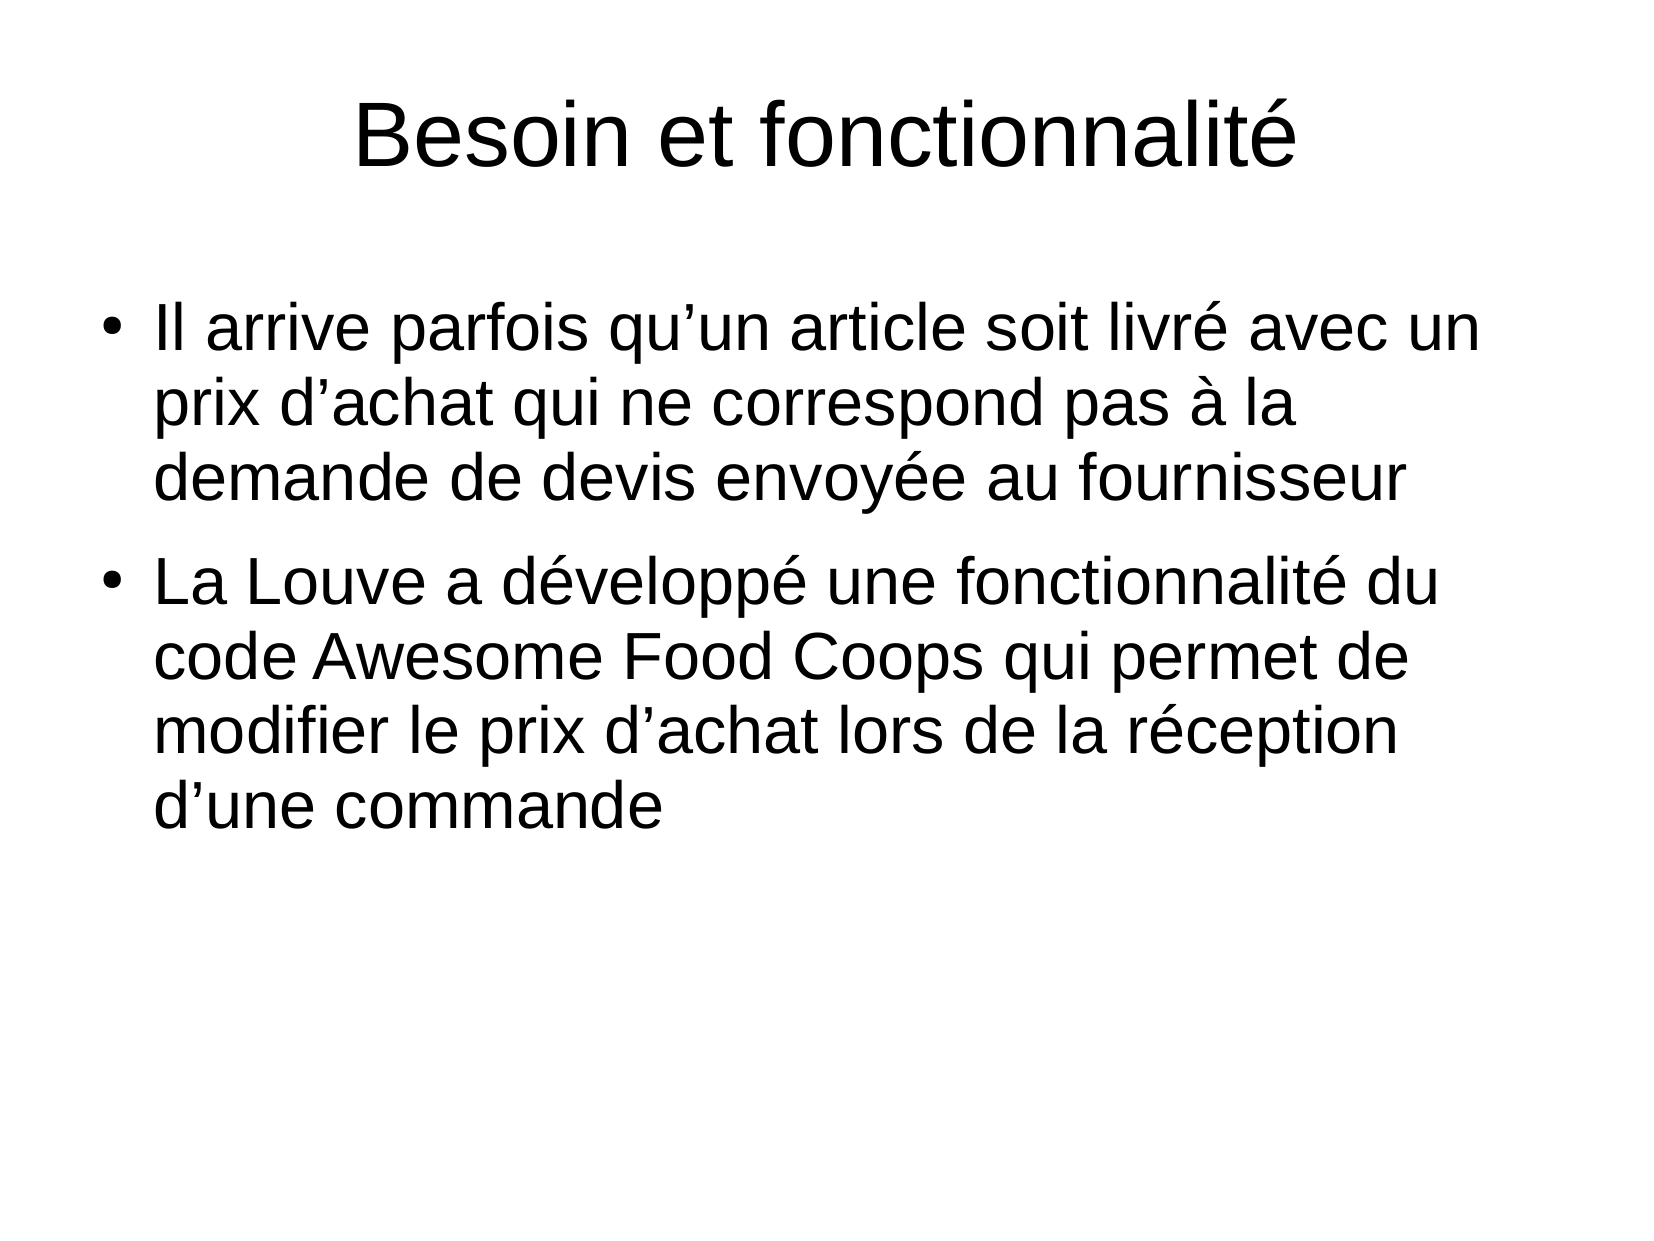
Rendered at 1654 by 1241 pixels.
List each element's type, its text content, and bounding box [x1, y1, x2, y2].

list Il arrive parfois qu’un article soit livré avec un prix d’achat qui ne correspond pas à la demande de devis envoyée au fournisseur La Louve a développé une fonctionnalité du code Awesome Food Coops qui permet de modifier le prix d’achat lors de la réception d’une commande [82, 290, 1571, 1205]
title Besoin et fonctionnalité [82, 31, 1571, 239]
